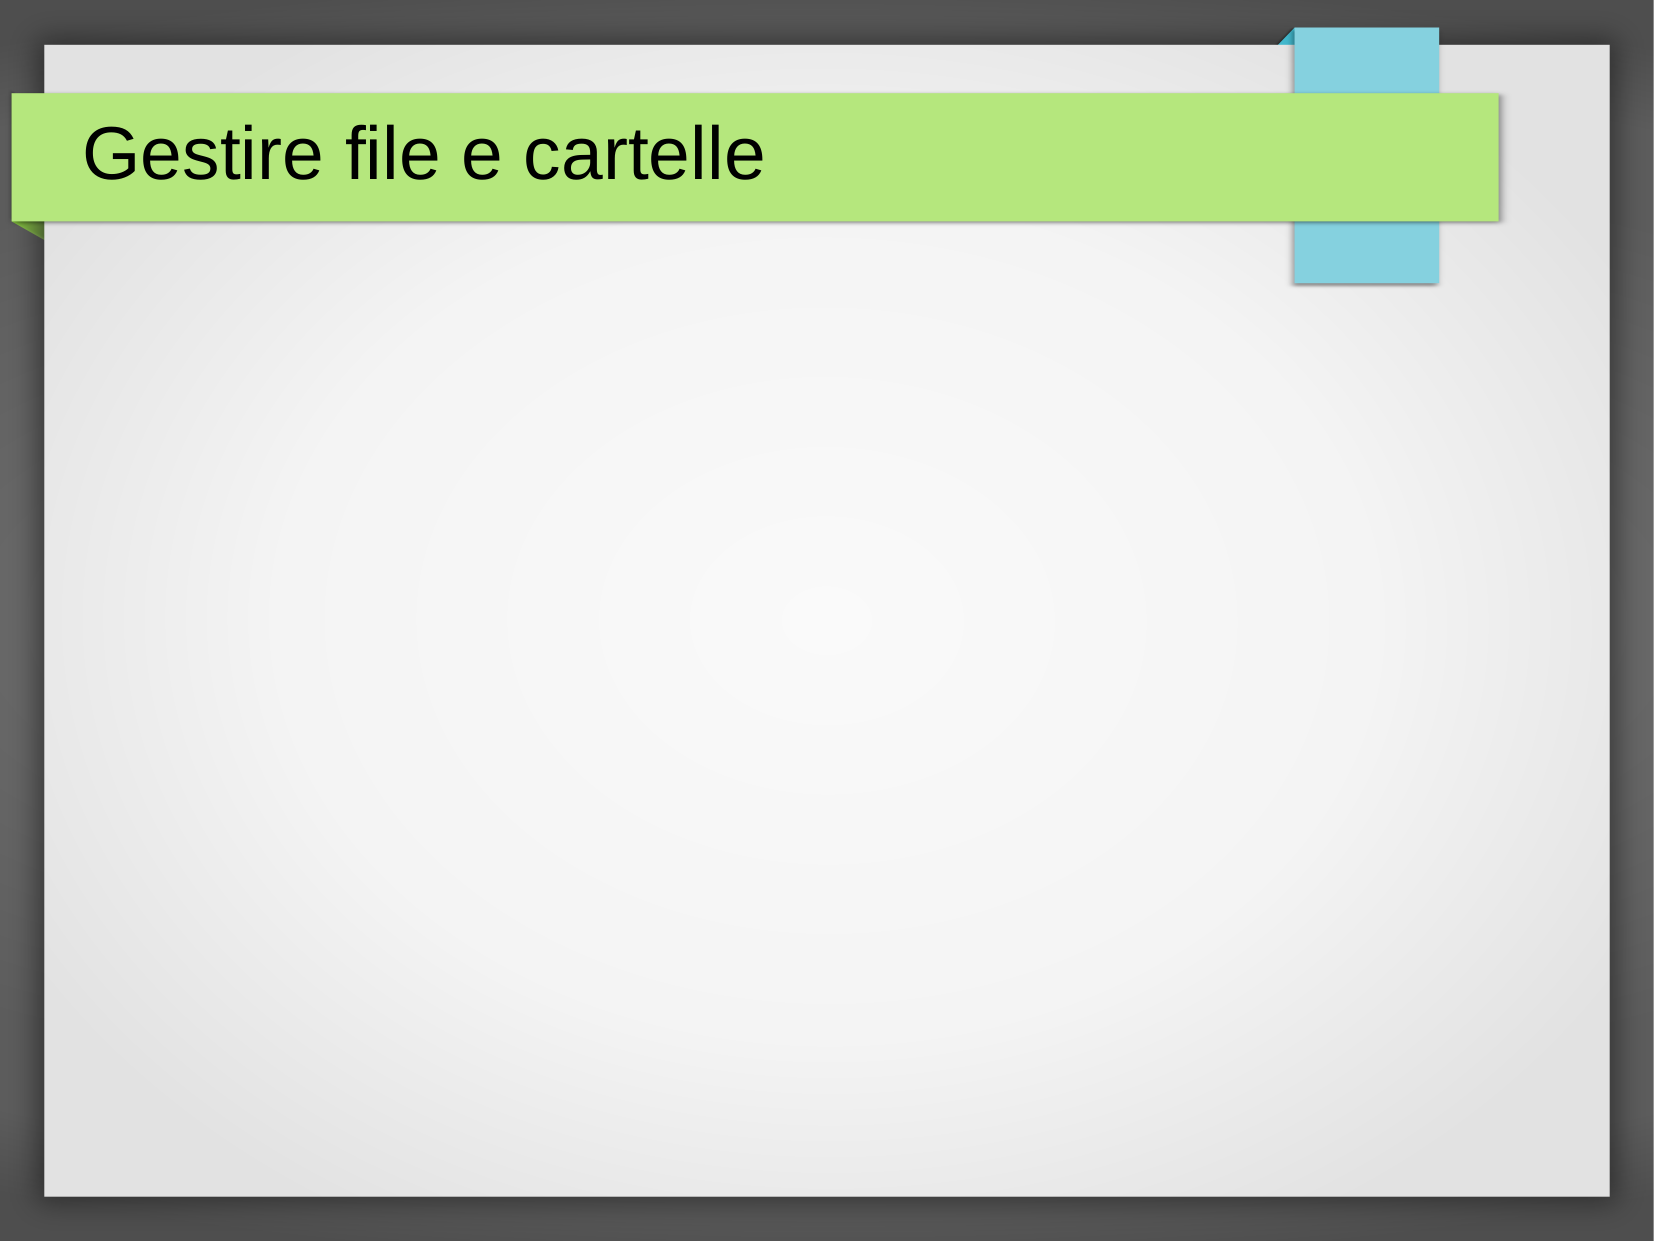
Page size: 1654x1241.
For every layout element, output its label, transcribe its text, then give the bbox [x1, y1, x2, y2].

title Gestire file e cartelle [82, 94, 1264, 213]
picture [0, 0, 1654, 1241]
